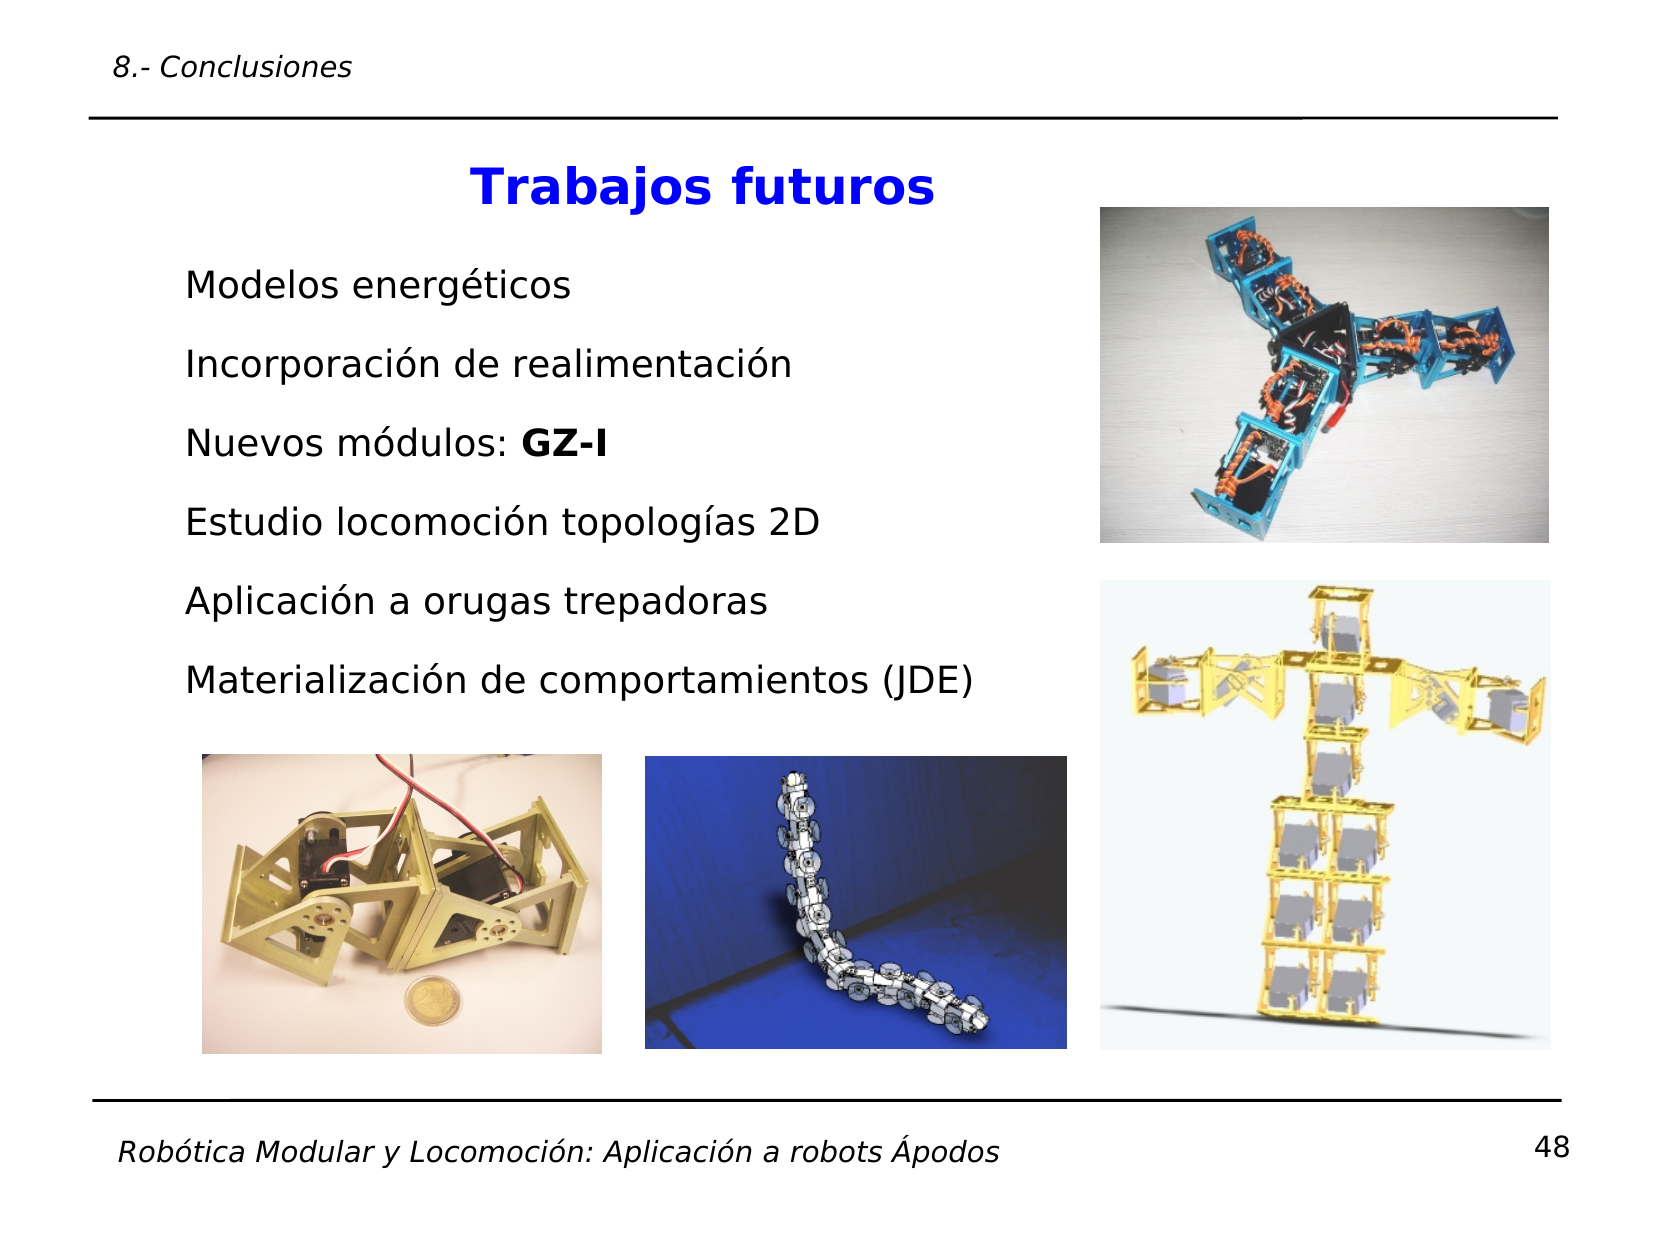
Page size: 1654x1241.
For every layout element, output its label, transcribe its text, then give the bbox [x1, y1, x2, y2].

picture [1100, 580, 1551, 1050]
picture [645, 756, 1067, 1050]
text_box 8.- Conclusiones [97, 42, 368, 93]
picture [1100, 207, 1549, 543]
picture [202, 754, 602, 1054]
text_box Robótica Modular y Locomoción: Aplicación a robots Ápodos [103, 1127, 1017, 1177]
text_box Modelos energéticos Incorporación de realimentación Nuevos módulos: GZ-I Estudio locomoción topologías 2D Aplicación a orugas trepadoras Materialización de comportamientos (JDE) [157, 256, 987, 710]
text_box Trabajos futuros [455, 150, 943, 224]
